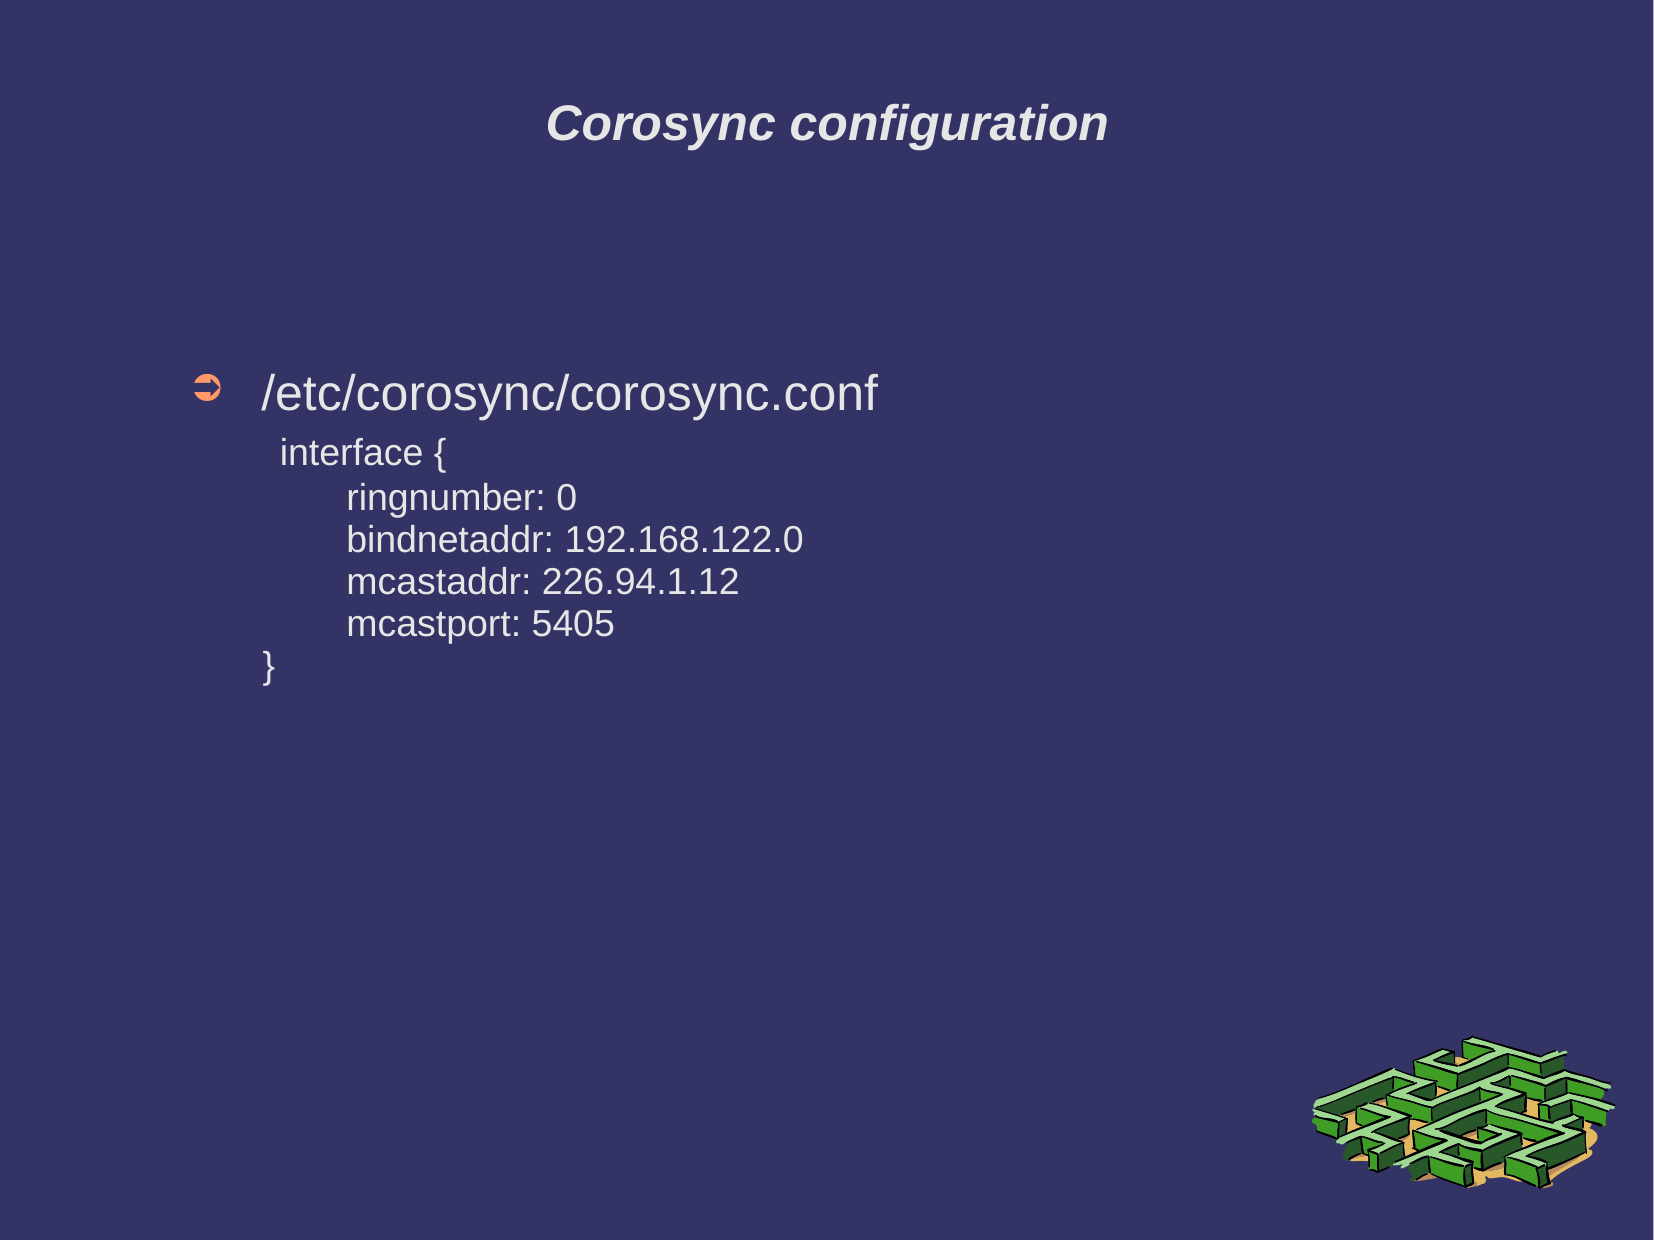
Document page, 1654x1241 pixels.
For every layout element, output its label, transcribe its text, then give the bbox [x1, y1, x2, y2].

title Corosync configuration [121, 19, 1534, 227]
list /etc/corosync/corosync.conf interface { ringnumber: 0 bindnetaddr: 192.168.122.0 mcastaddr: 226.94.1.12 mcastport: 5405 } [178, 364, 1570, 1085]
